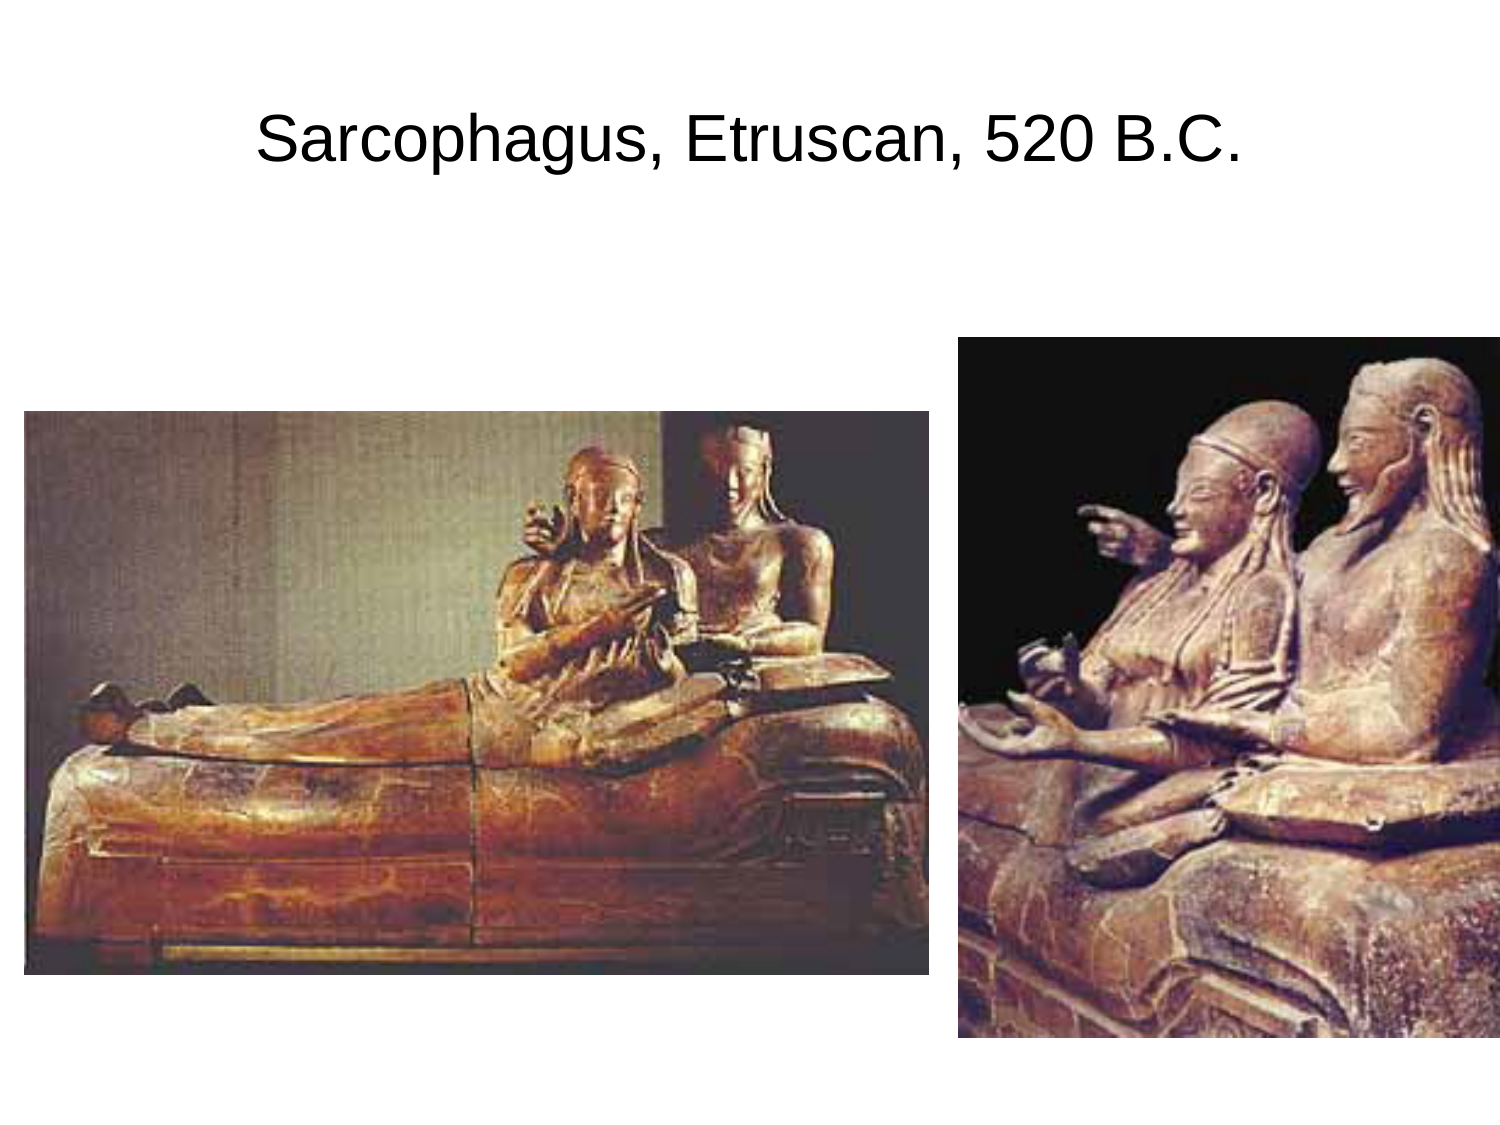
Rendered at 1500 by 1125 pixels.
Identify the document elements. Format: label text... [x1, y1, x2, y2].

picture [24, 411, 929, 976]
title Sarcophagus, Etruscan, 520 B.C. [75, 45, 1426, 233]
picture [958, 337, 1500, 1038]
